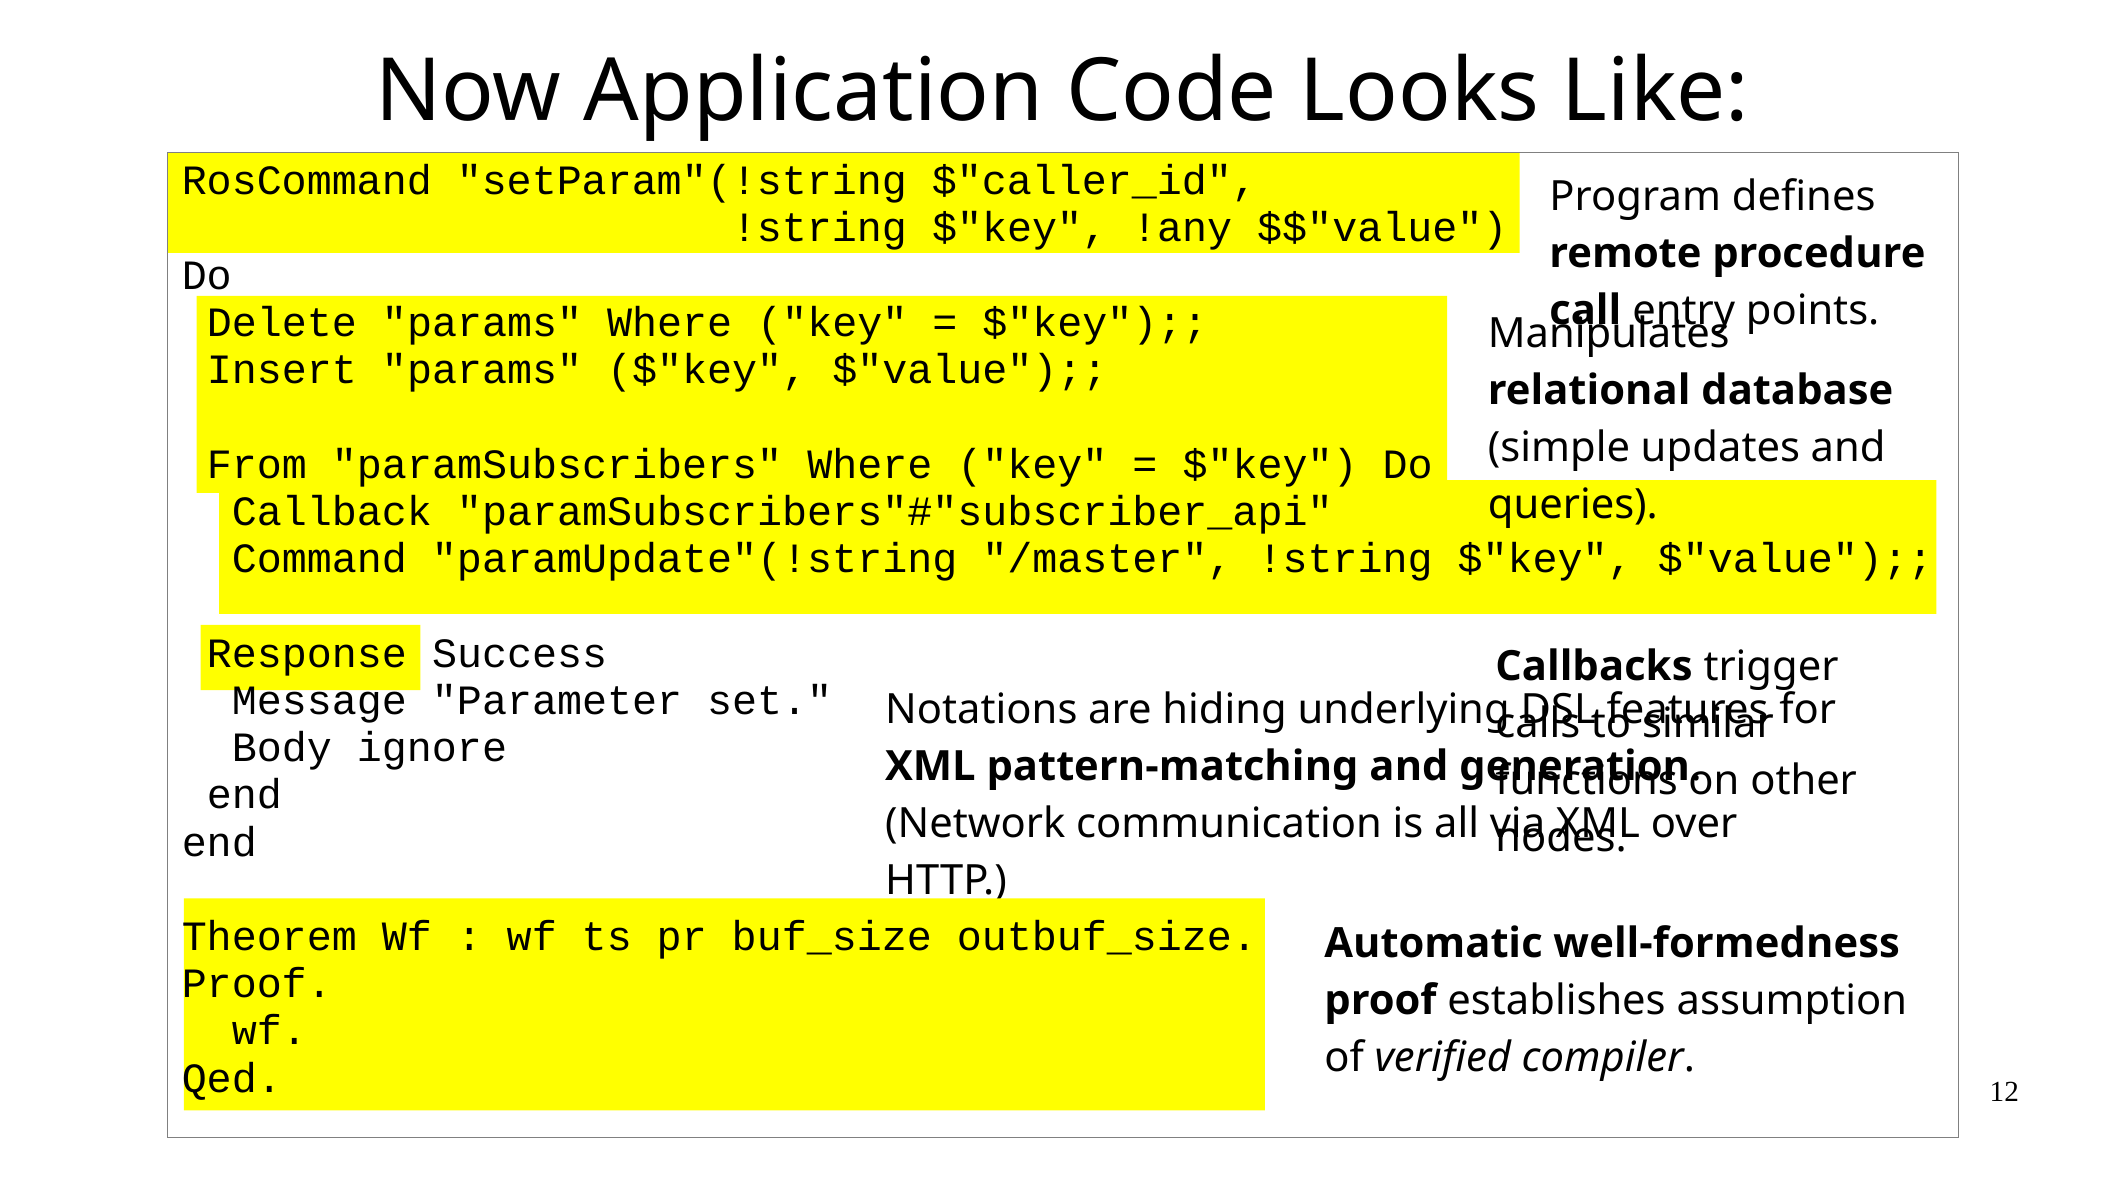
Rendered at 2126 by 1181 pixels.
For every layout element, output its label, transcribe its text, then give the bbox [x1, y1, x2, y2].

title Now Application Code Looks Like: [106, 0, 2020, 186]
text_box RosCommand "setParam"(!string $"caller_id", !string $"key", !any $$"value") Do Delete "params" Where ("key" = $"key");; Insert "params" ($"key", $"value");; From "paramSubscribers" Where ("key" = $"key") Do Callback "paramSubscribers"#"subscriber_api" Command "paramUpdate"(!string "/master", !string $"key", $"value");; Response Success Message "Parameter set." Body ignore end end Theorem Wf : wf ts pr buf_size outbuf_size. Proof. wf. Qed. [167, 186, 1959, 1138]
